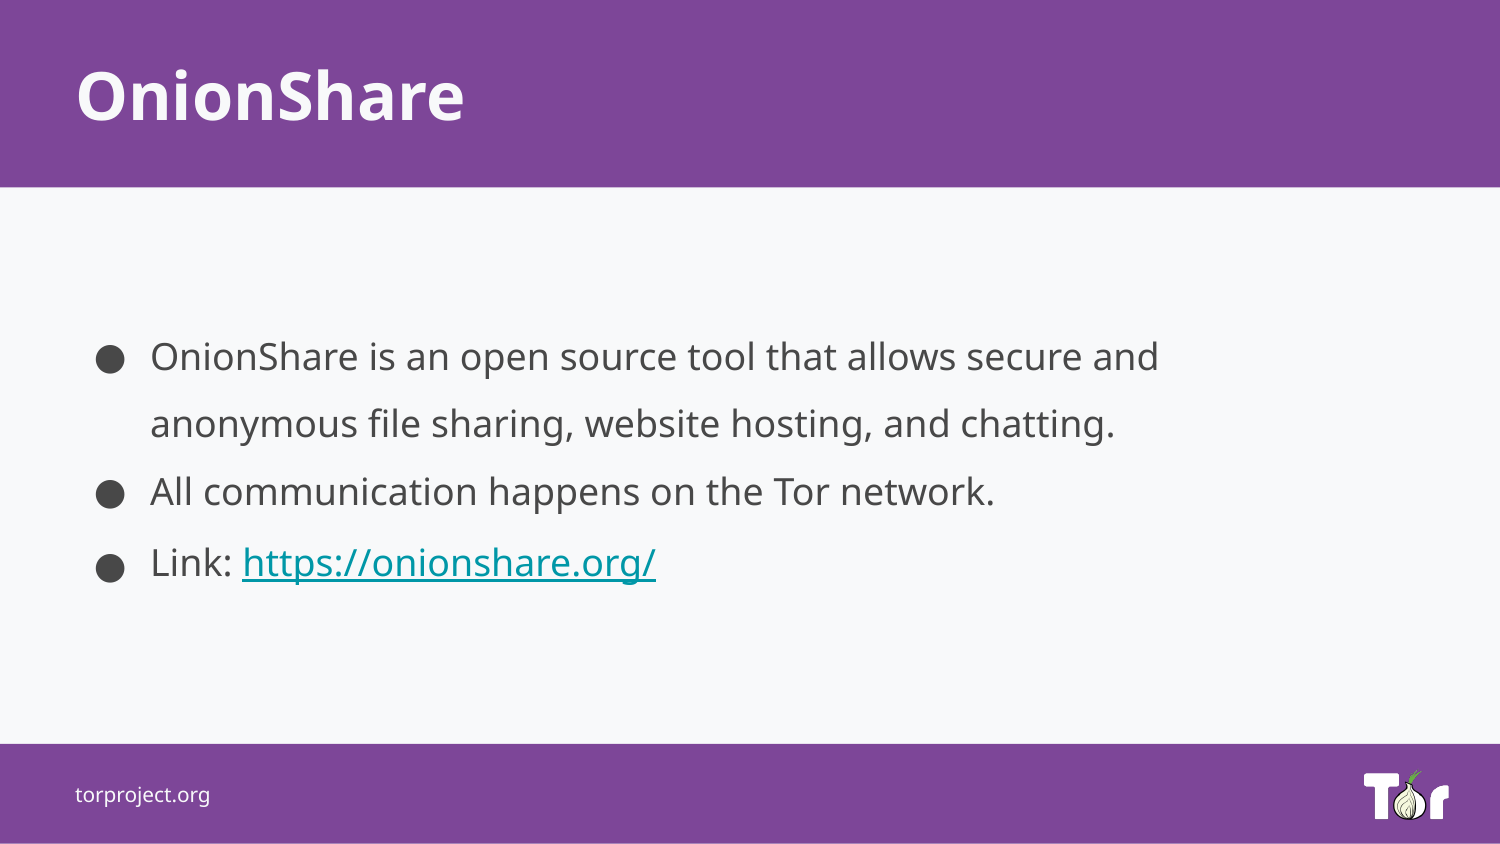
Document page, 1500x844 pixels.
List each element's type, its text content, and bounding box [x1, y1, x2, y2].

title OnionShare [75, 46, 1436, 141]
list OnionShare is an open source tool that allows secure and anonymous file sharing, website hosting, and chatting. All communication happens on the Tor network. Link: https://onionshare.org/ [75, 187, 1214, 713]
picture [1364, 768, 1449, 820]
